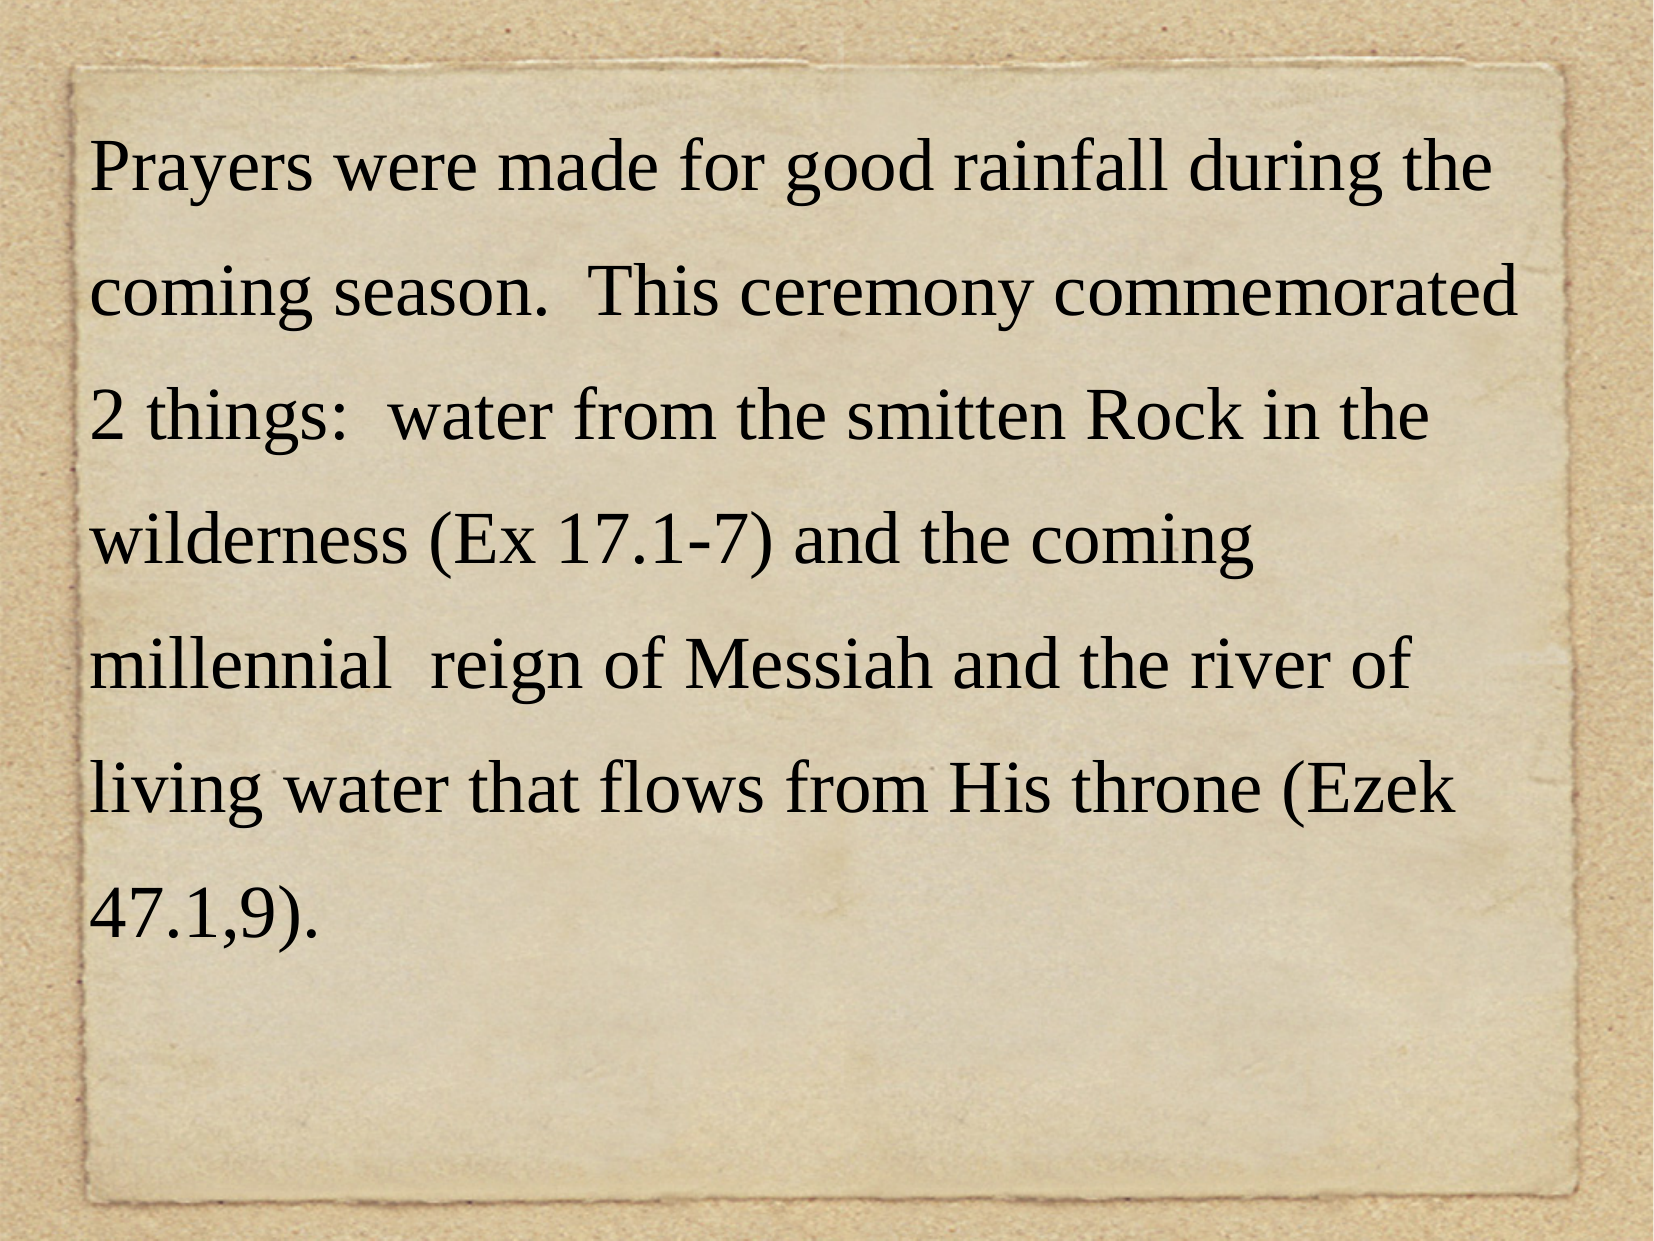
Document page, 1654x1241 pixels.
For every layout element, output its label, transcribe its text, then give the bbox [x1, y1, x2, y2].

text_box Prayers were made for good rainfall during the coming season. This ceremony commemorated 2 things: water from the smitten Rock in the wilderness (Ex 17.1-7) and the coming millennial reign of Messiah and the river of living water that flows from His throne (Ezek 47.1,9). [75, 75, 1576, 1201]
picture [0, 0, 1654, 1241]
